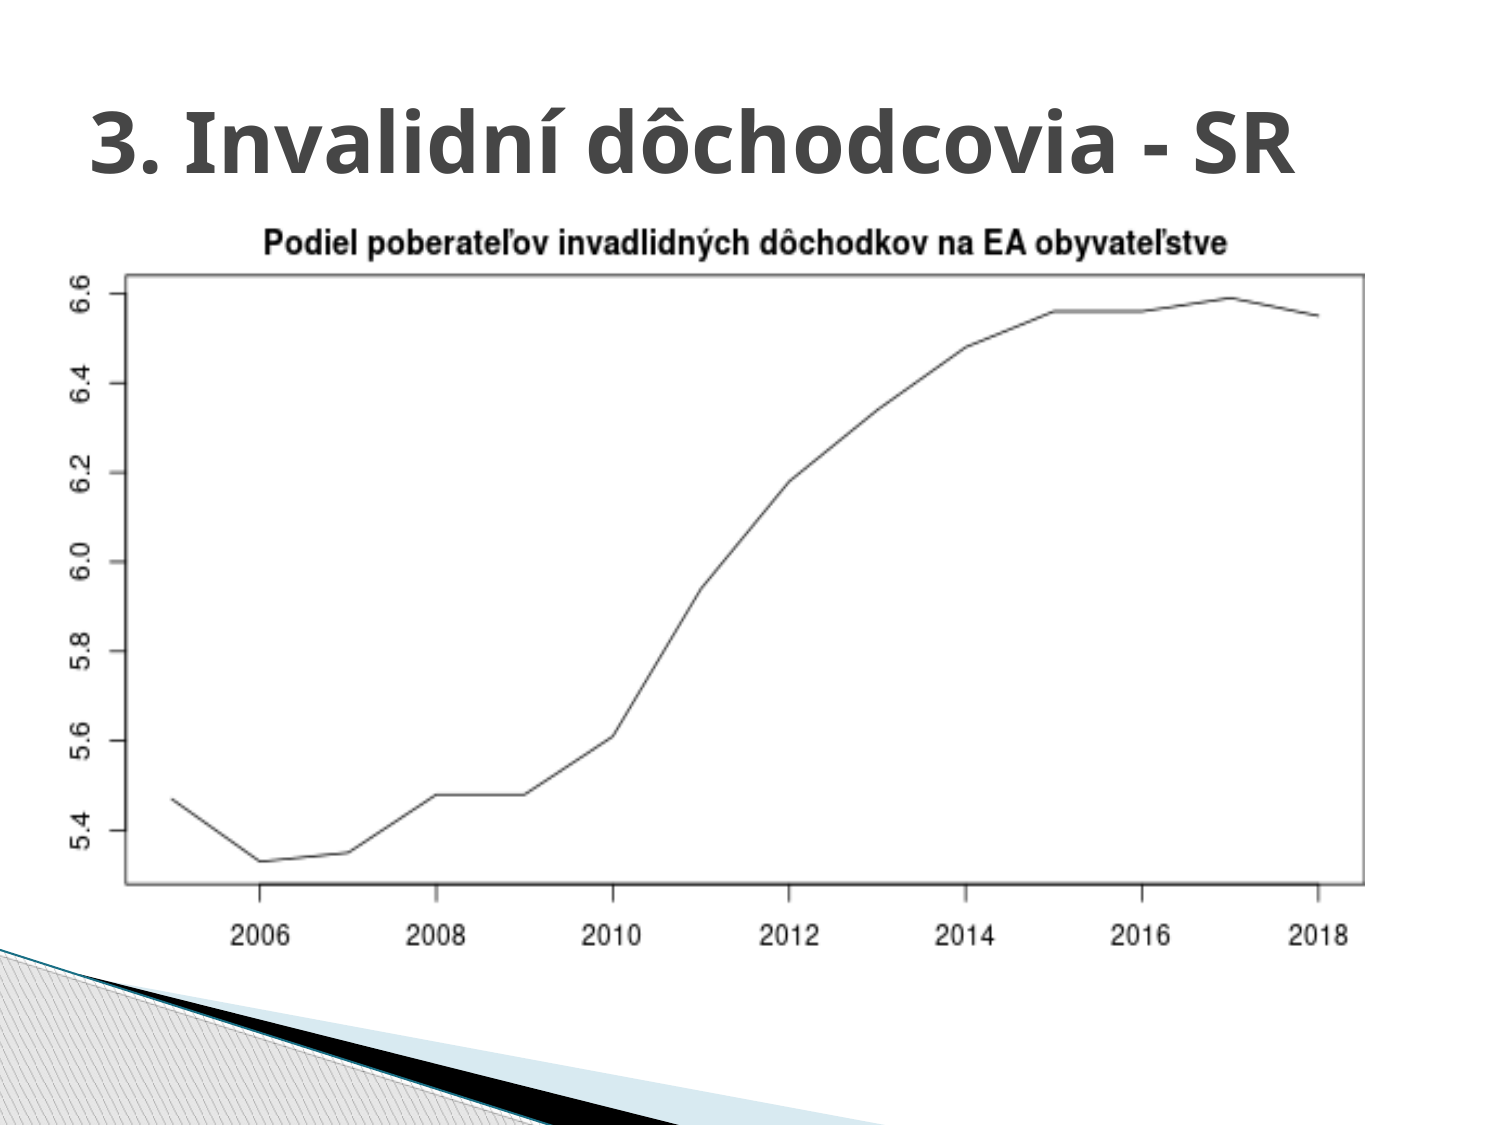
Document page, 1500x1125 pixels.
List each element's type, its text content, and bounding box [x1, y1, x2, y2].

title 3. Invalidní dôchodcovia - SR [75, 45, 1425, 233]
picture [64, 208, 1365, 953]
